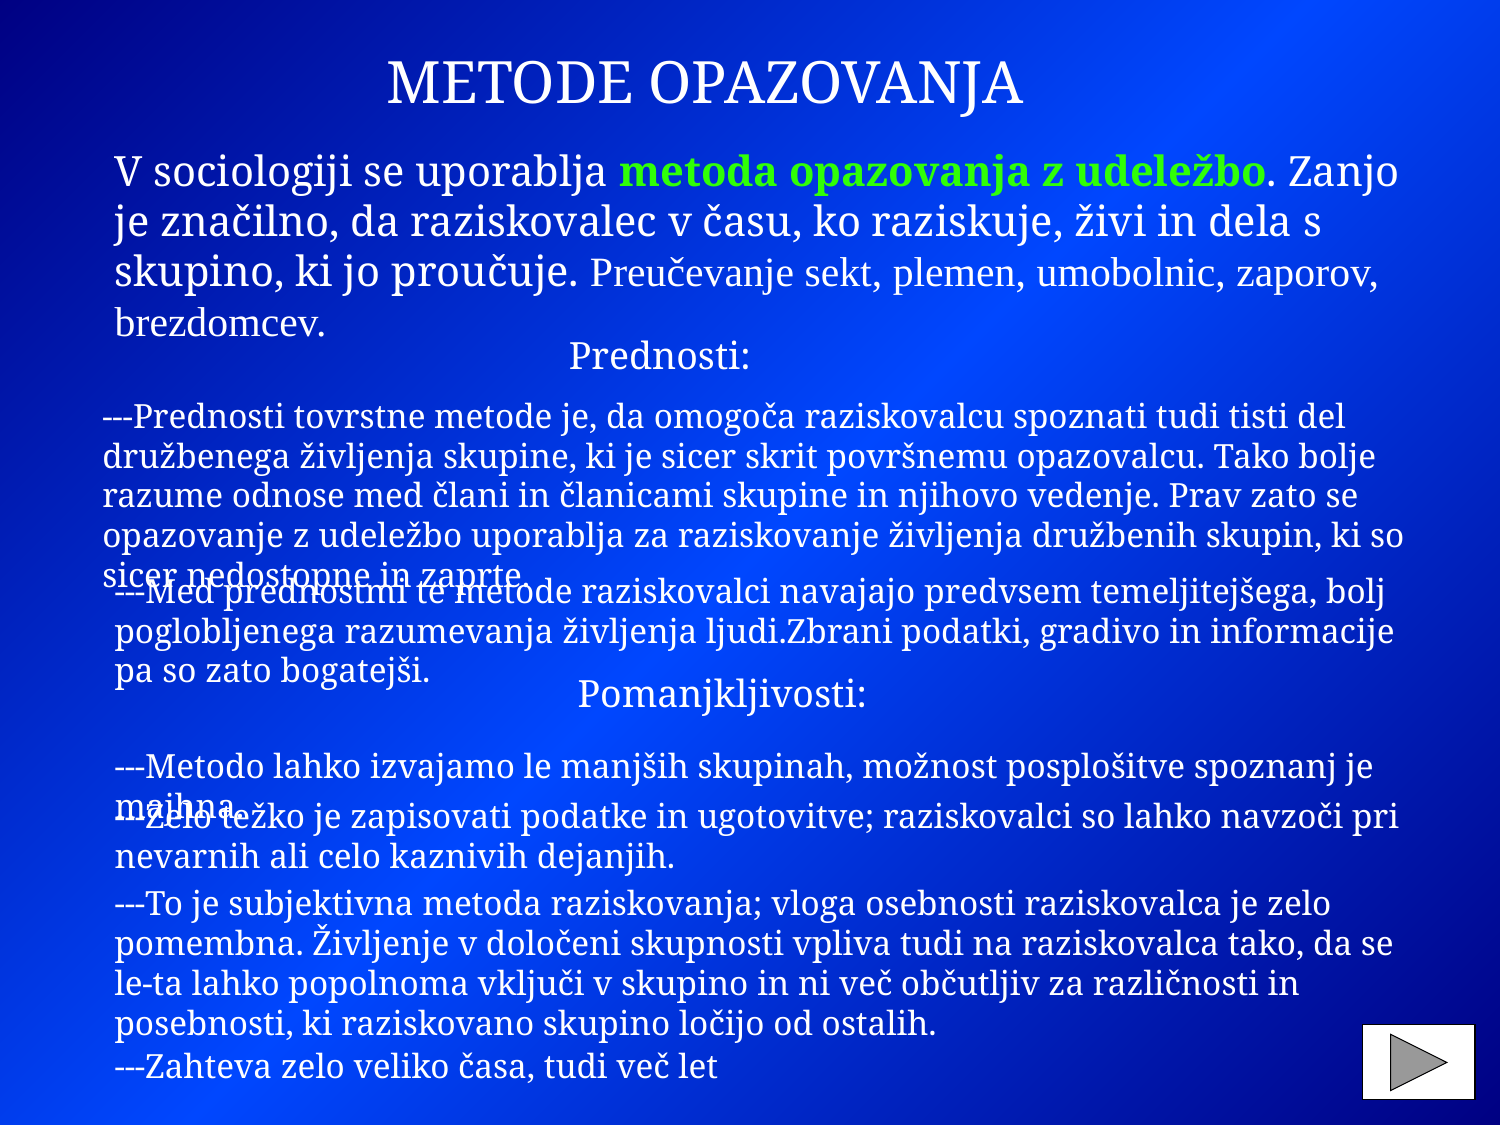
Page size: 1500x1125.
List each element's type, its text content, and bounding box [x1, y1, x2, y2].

text_box ---Zelo težko je zapisovati podatke in ugotovitve; raziskovalci so lahko navzoči pri nevarnih ali celo kaznivih dejanjih. [99, 787, 1438, 874]
text_box V sociologiji se uporablja metoda opazovanja z udeležbo. Zanjo je značilno, da raziskovalec v času, ko raziskuje, živi in dela s skupino, ki jo proučuje. Preučevanje sekt, plemen, umobolnic, zaporov, brezdomcev. [99, 137, 1438, 353]
text_box ---Zahteva zelo veliko časa, tudi več let [99, 1037, 1362, 1093]
text_box METODE OPAZOVANJA [37, 37, 1450, 123]
text_box ---Metodo lahko izvajamo le manjših skupinah, možnost posplošitve spoznanj je majhna. [99, 737, 1438, 787]
text_box [1362, 1024, 1476, 1100]
text_box ---To je subjektivna metoda raziskovanja; vloga osebnosti raziskovalca je zelo pomembna. Življenje v določeni skupnosti vpliva tudi na raziskovalca tako, da se le-ta lahko popolnoma vključi v skupino in ni več občutljiv za različnosti in posebnosti, ki raziskovano skupino ločijo od ostalih. [99, 874, 1438, 1037]
text_box Prednosti: [74, 324, 1413, 385]
text_box ---Med prednostmi te metode raziskovalci navajajo predvsem temeljitejšega, bolj poglobljenega razumevanja življenja ljudi.Zbrani podatki, gradivo in informacije pa so zato bogatejši. [99, 562, 1438, 698]
text_box ---Prednosti tovrstne metode je, da omogoča raziskovalcu spoznati tudi tisti del družbenega življenja skupine, ki je sicer skrit površnemu opazovalcu. Tako bolje razume odnose med člani in članicami skupine in njihovo vedenje. Prav zato se opazovanje z udeležbo uporablja za raziskovanje življenja družbenih skupin, ki so sicer nedostopne in zaprte. [87, 387, 1425, 602]
text_box Pomanjkljivosti: [87, 662, 1425, 723]
